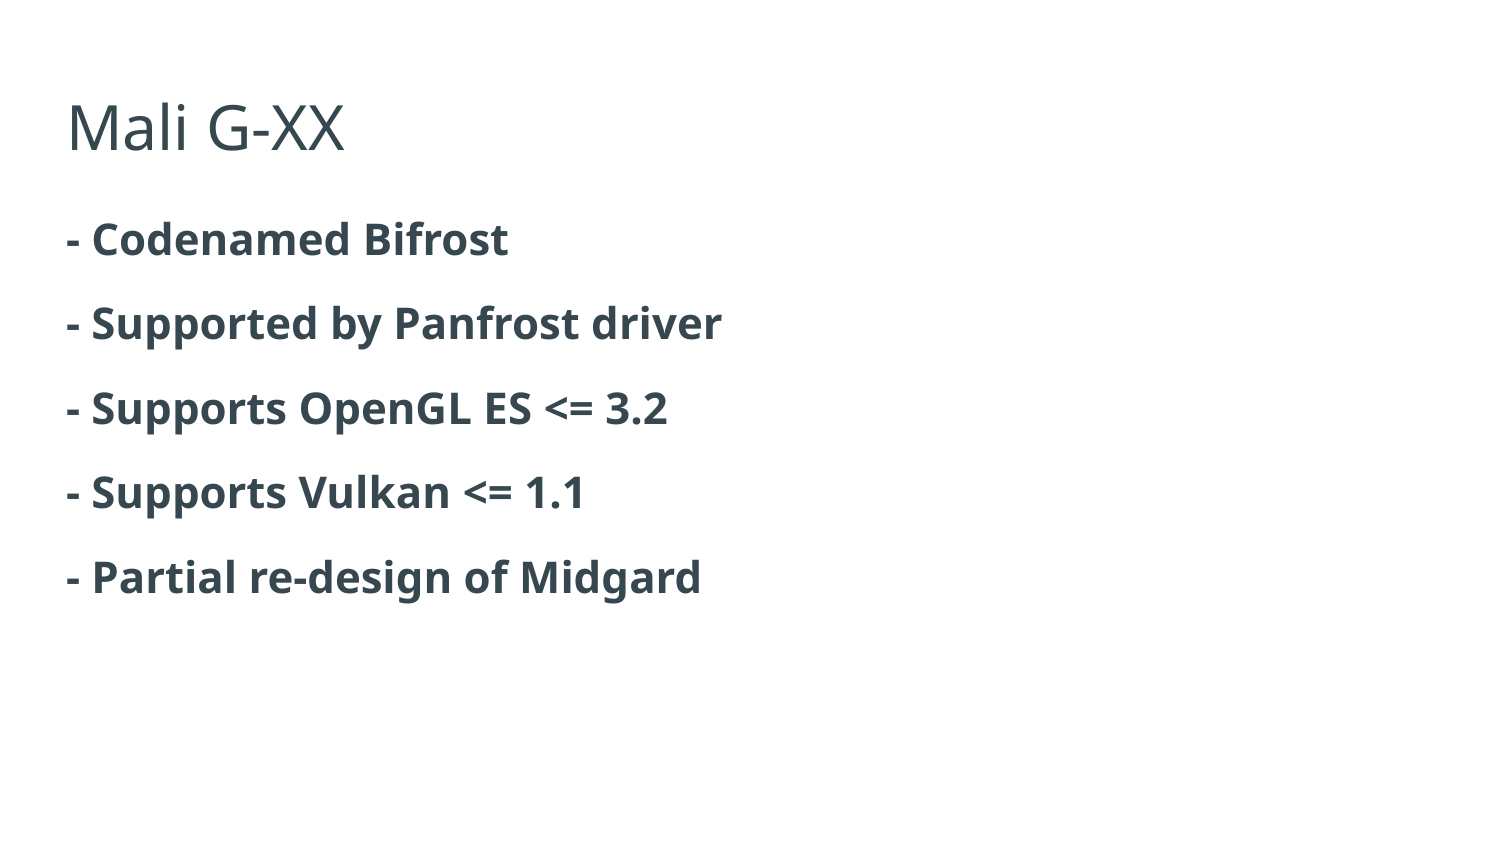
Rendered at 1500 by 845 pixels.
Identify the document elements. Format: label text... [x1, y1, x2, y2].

title Mali G-XX [51, 72, 1449, 167]
list - Codenamed Bifrost - Supported by Panfrost driver - Supports OpenGL ES <= 3.2 - Supports Vulkan <= 1.1 - Partial re-design of Midgard [51, 189, 916, 750]
